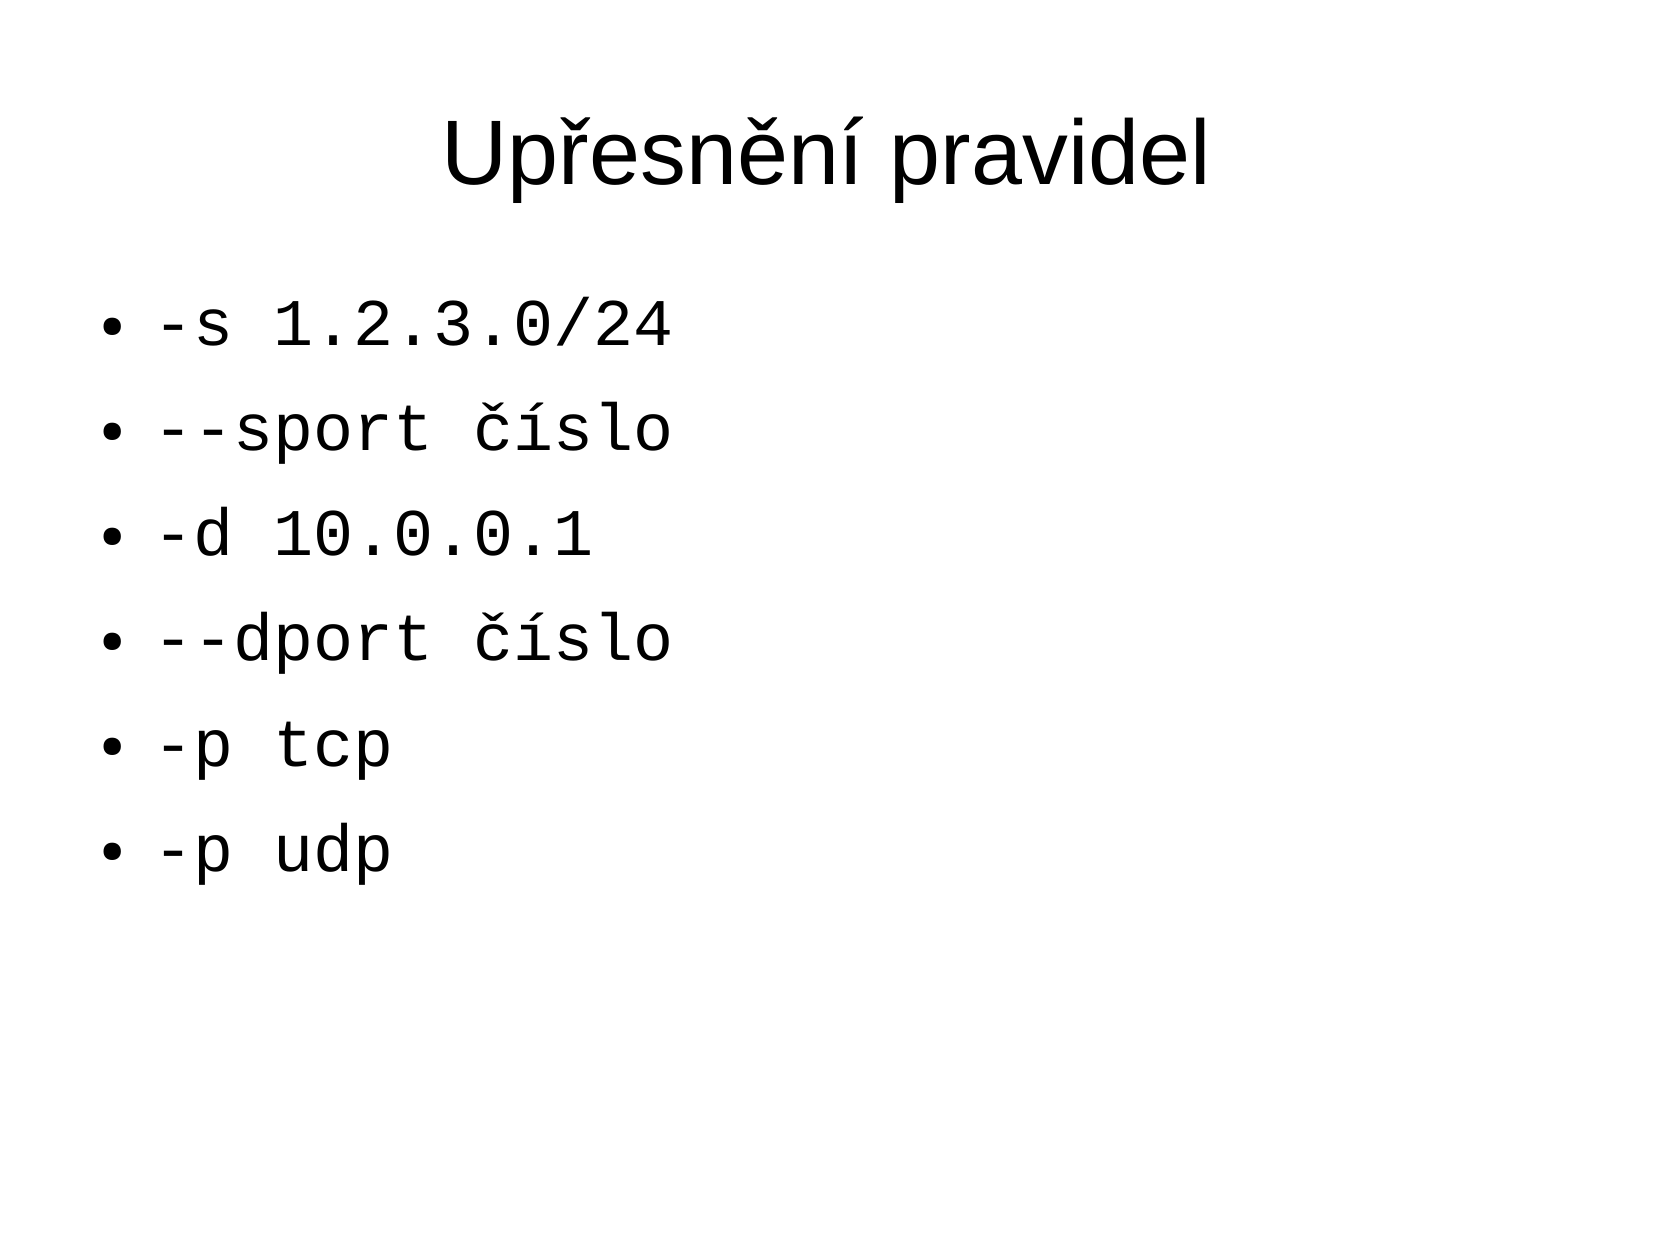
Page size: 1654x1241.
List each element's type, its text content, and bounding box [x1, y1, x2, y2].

title Upřesnění pravidel [82, 49, 1571, 257]
list -s 1.2.3.0/24 --sport číslo -d 10.0.0.1 --dport číslo -p tcp -p udp [82, 290, 1571, 1109]
